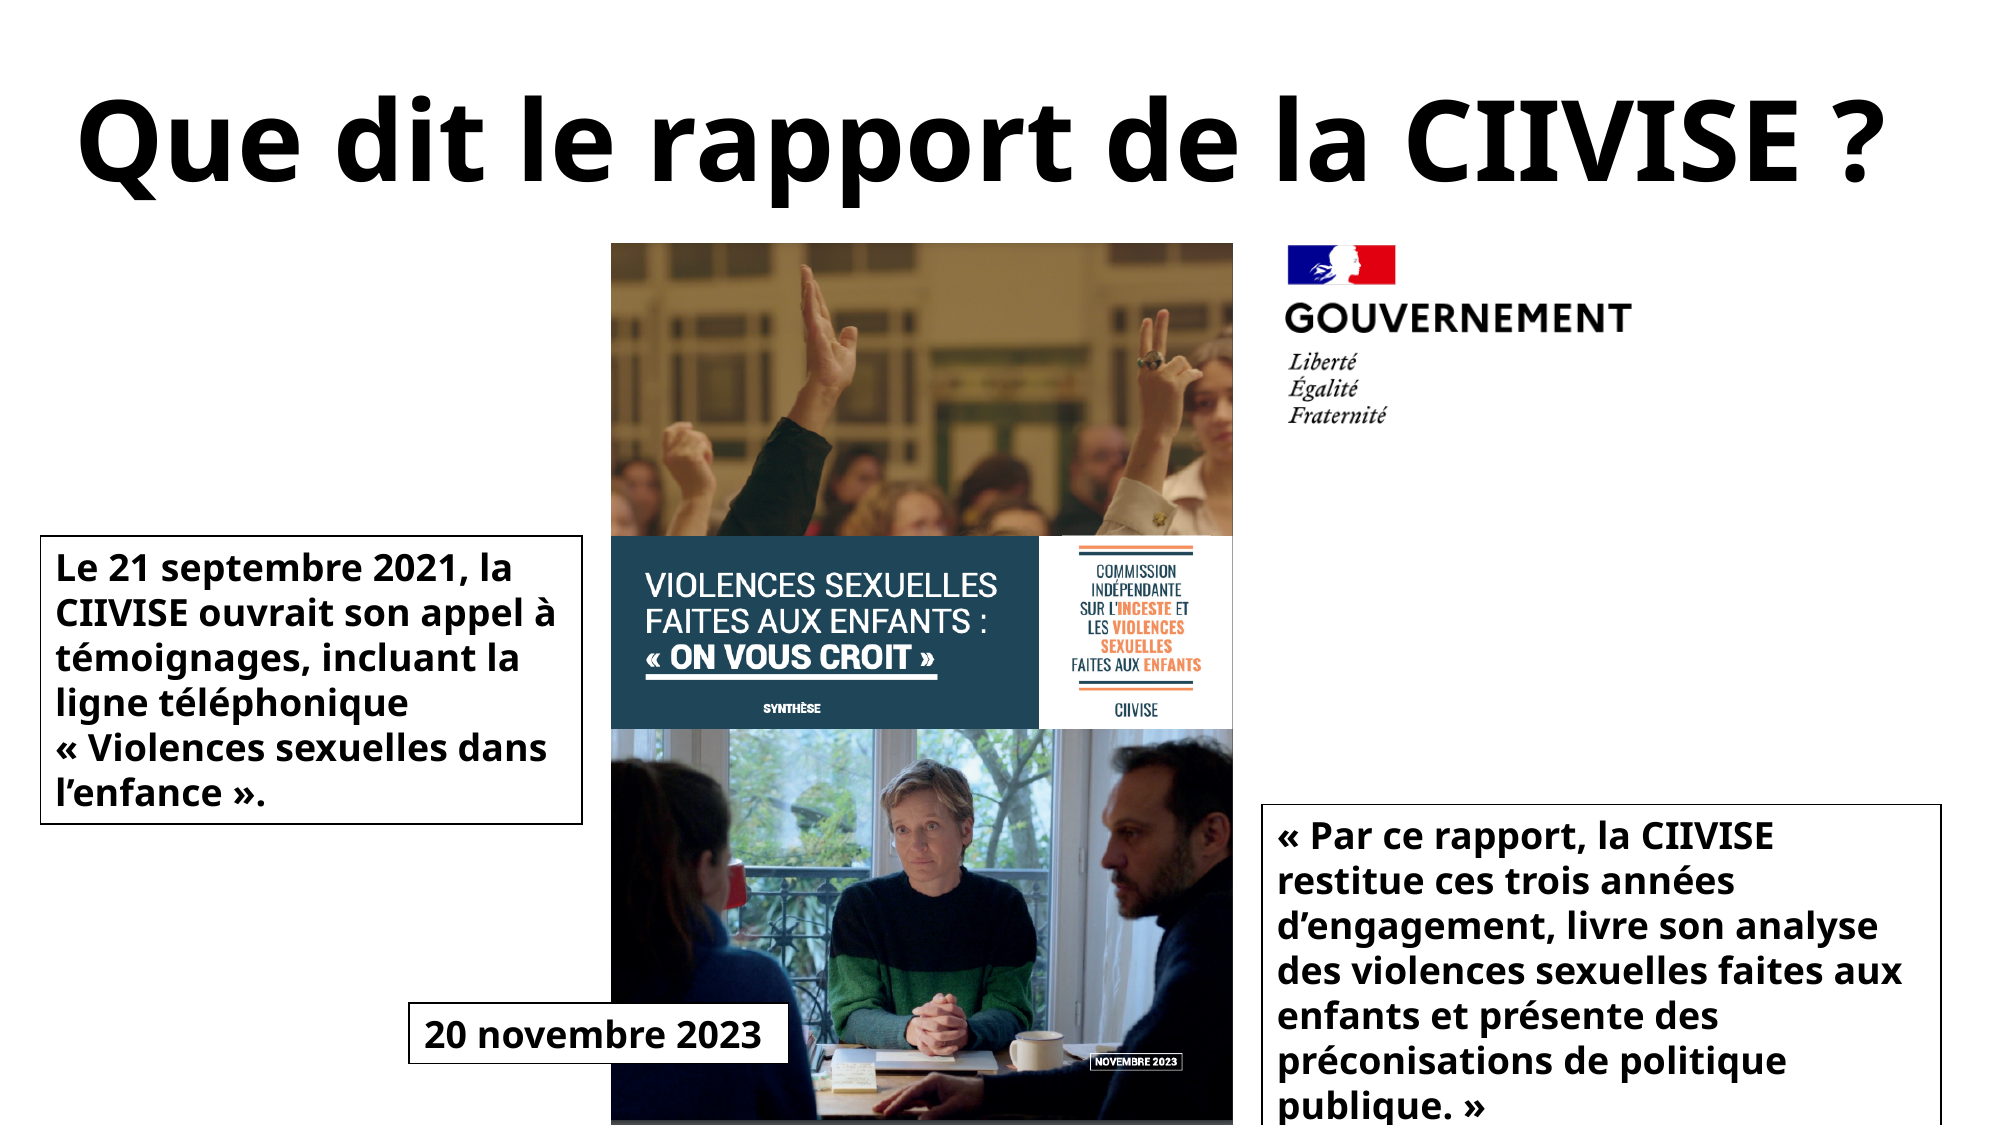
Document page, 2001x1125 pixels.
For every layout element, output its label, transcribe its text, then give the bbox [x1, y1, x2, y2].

text_box Le 21 septembre 2021, la CIIVISE ouvrait son appel à témoignages, incluant la ligne téléphonique « Violences sexuelles dans l’enfance ». [40, 536, 582, 824]
text_box « Par ce rapport, la CIIVISE restitue ces trois années d’engagement, livre son analyse des violences sexuelles faites aux enfants et présente des préconisations de politique publique. » [1261, 804, 1941, 1093]
text_box Que dit le rapport de la CIIVISE ? [59, 61, 1941, 213]
text_box 20 novembre 2023 [409, 1003, 789, 1064]
picture [1285, 243, 1632, 425]
picture [611, 243, 1233, 1125]
